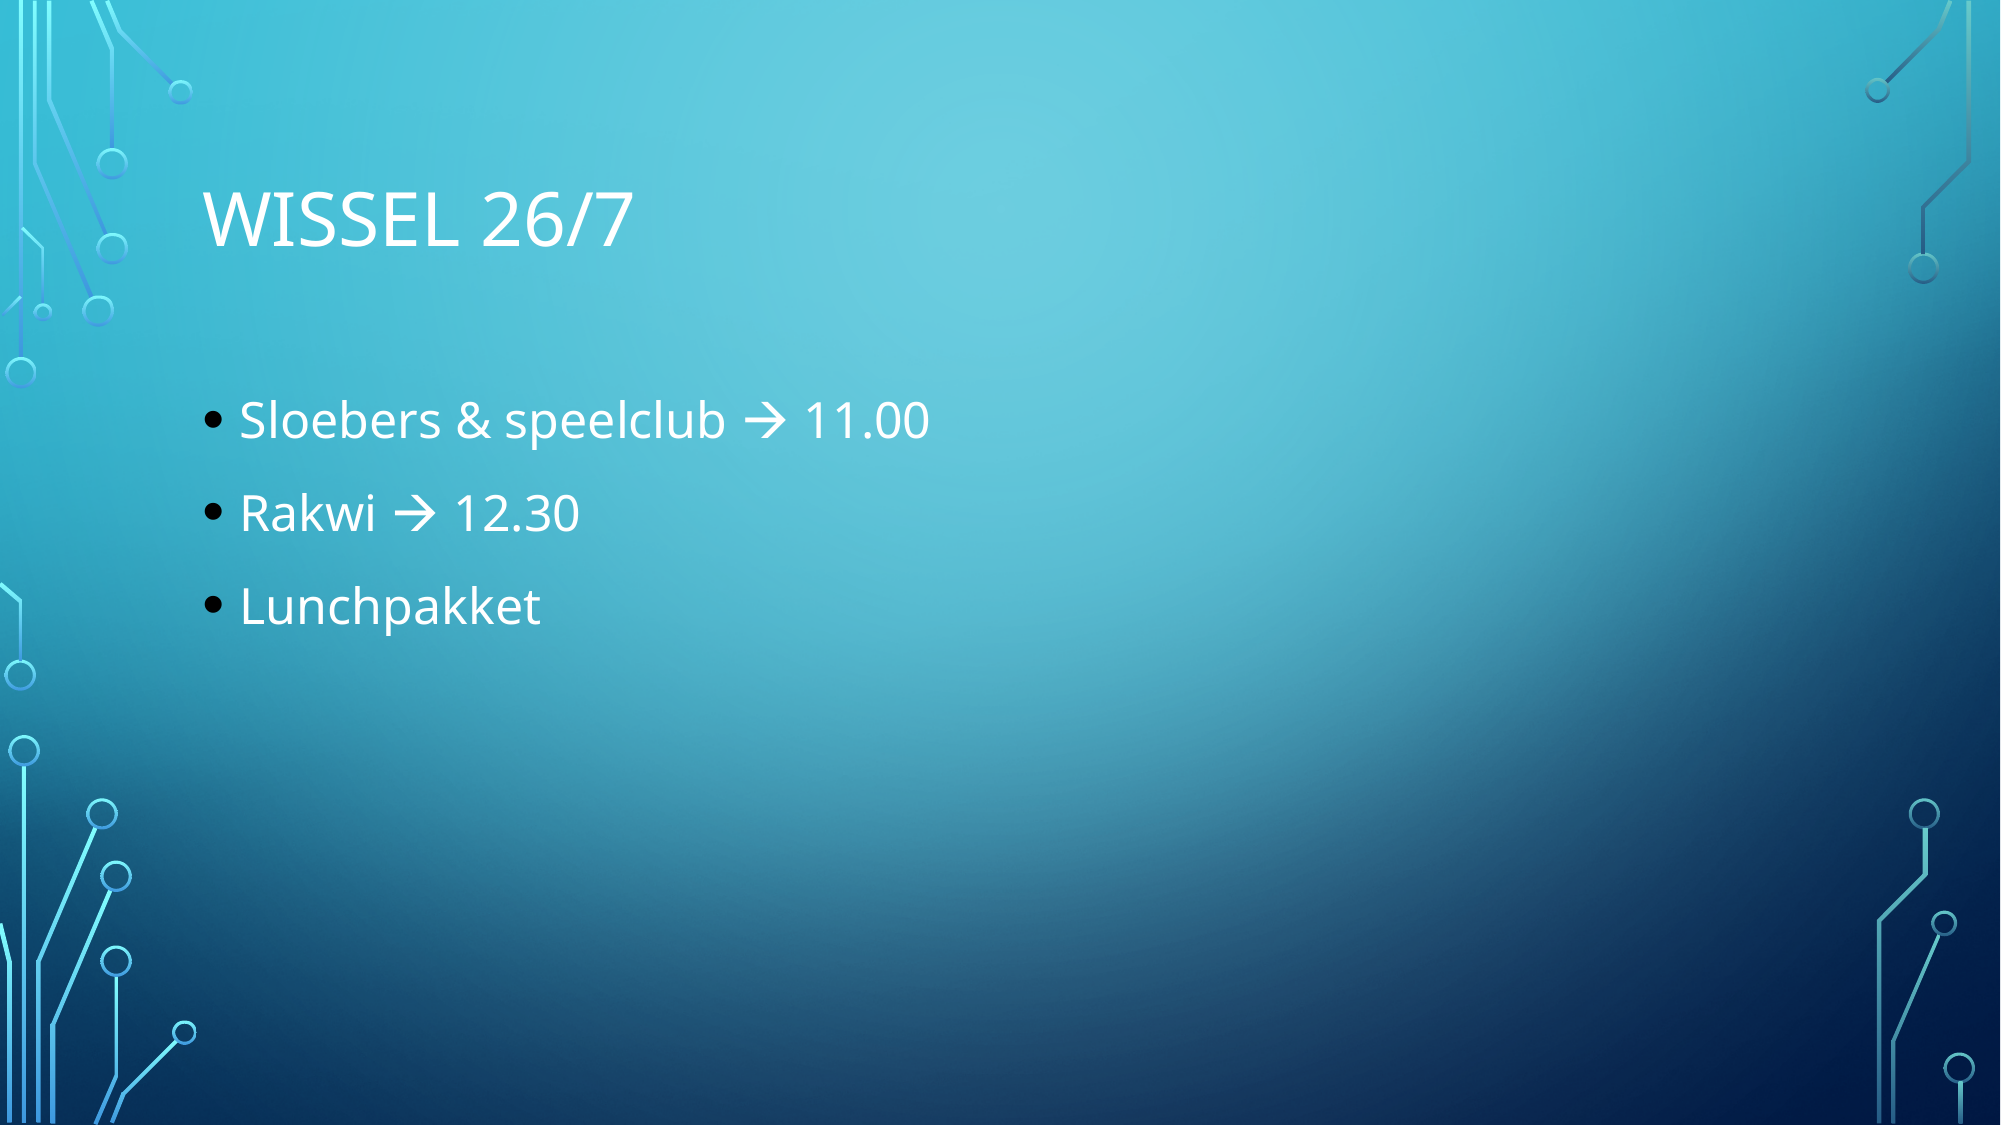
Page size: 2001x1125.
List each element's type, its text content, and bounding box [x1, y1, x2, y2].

title Wissel 26/7 [187, 101, 1813, 344]
list Sloebers & speelclub  11.00 Rakwi  12.30 Lunchpakket [187, 369, 1813, 951]
